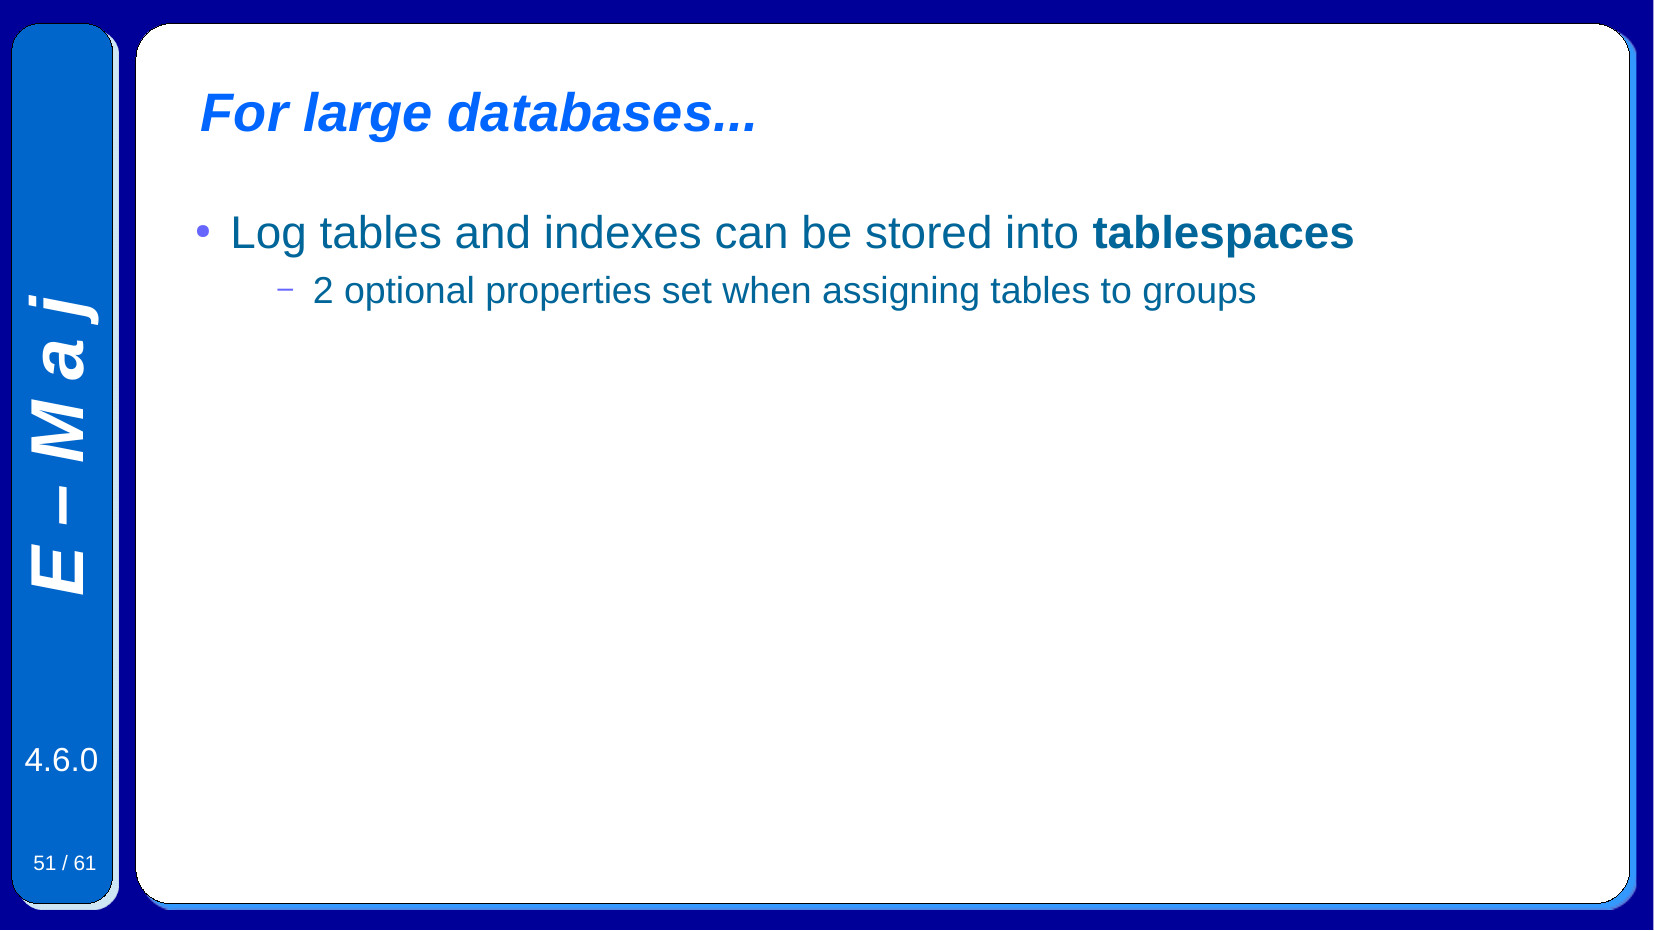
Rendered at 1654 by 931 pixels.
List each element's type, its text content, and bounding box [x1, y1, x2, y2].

title For large databases... [200, 34, 1575, 191]
list Log tables and indexes can be stored into tablespaces 2 optional properties set when assigning tables to groups [177, 206, 1587, 827]
